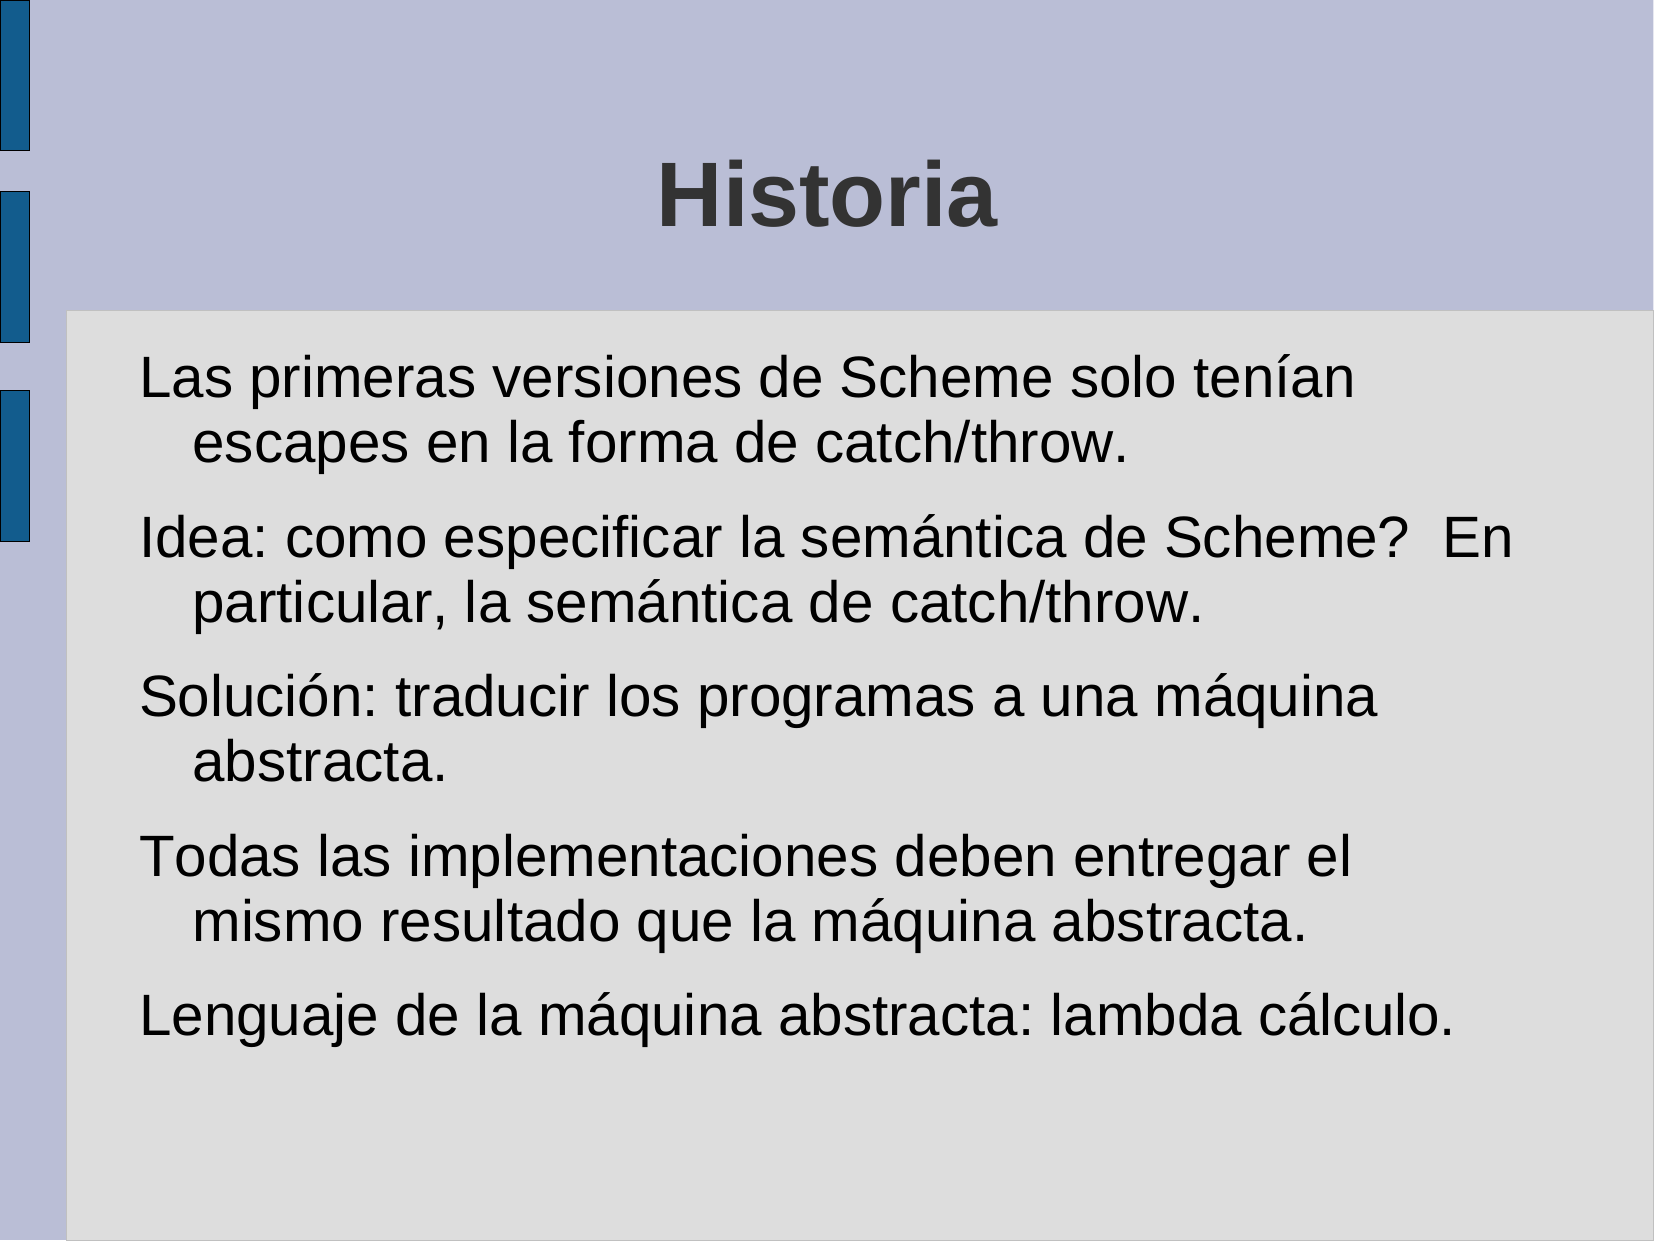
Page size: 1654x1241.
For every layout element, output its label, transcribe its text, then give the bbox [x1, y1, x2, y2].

title Historia [121, 98, 1534, 291]
list Las primeras versiones de Scheme solo tenían escapes en la forma de catch/throw. Idea: como especificar la semántica de Scheme? En particular, la semántica de catch/throw. Solución: traducir los programas a una máquina abstracta. Todas las implementaciones deben entregar el mismo resultado que la máquina abstracta. Lenguaje de la máquina abstracta: lambda cálculo. [121, 344, 1534, 1112]
